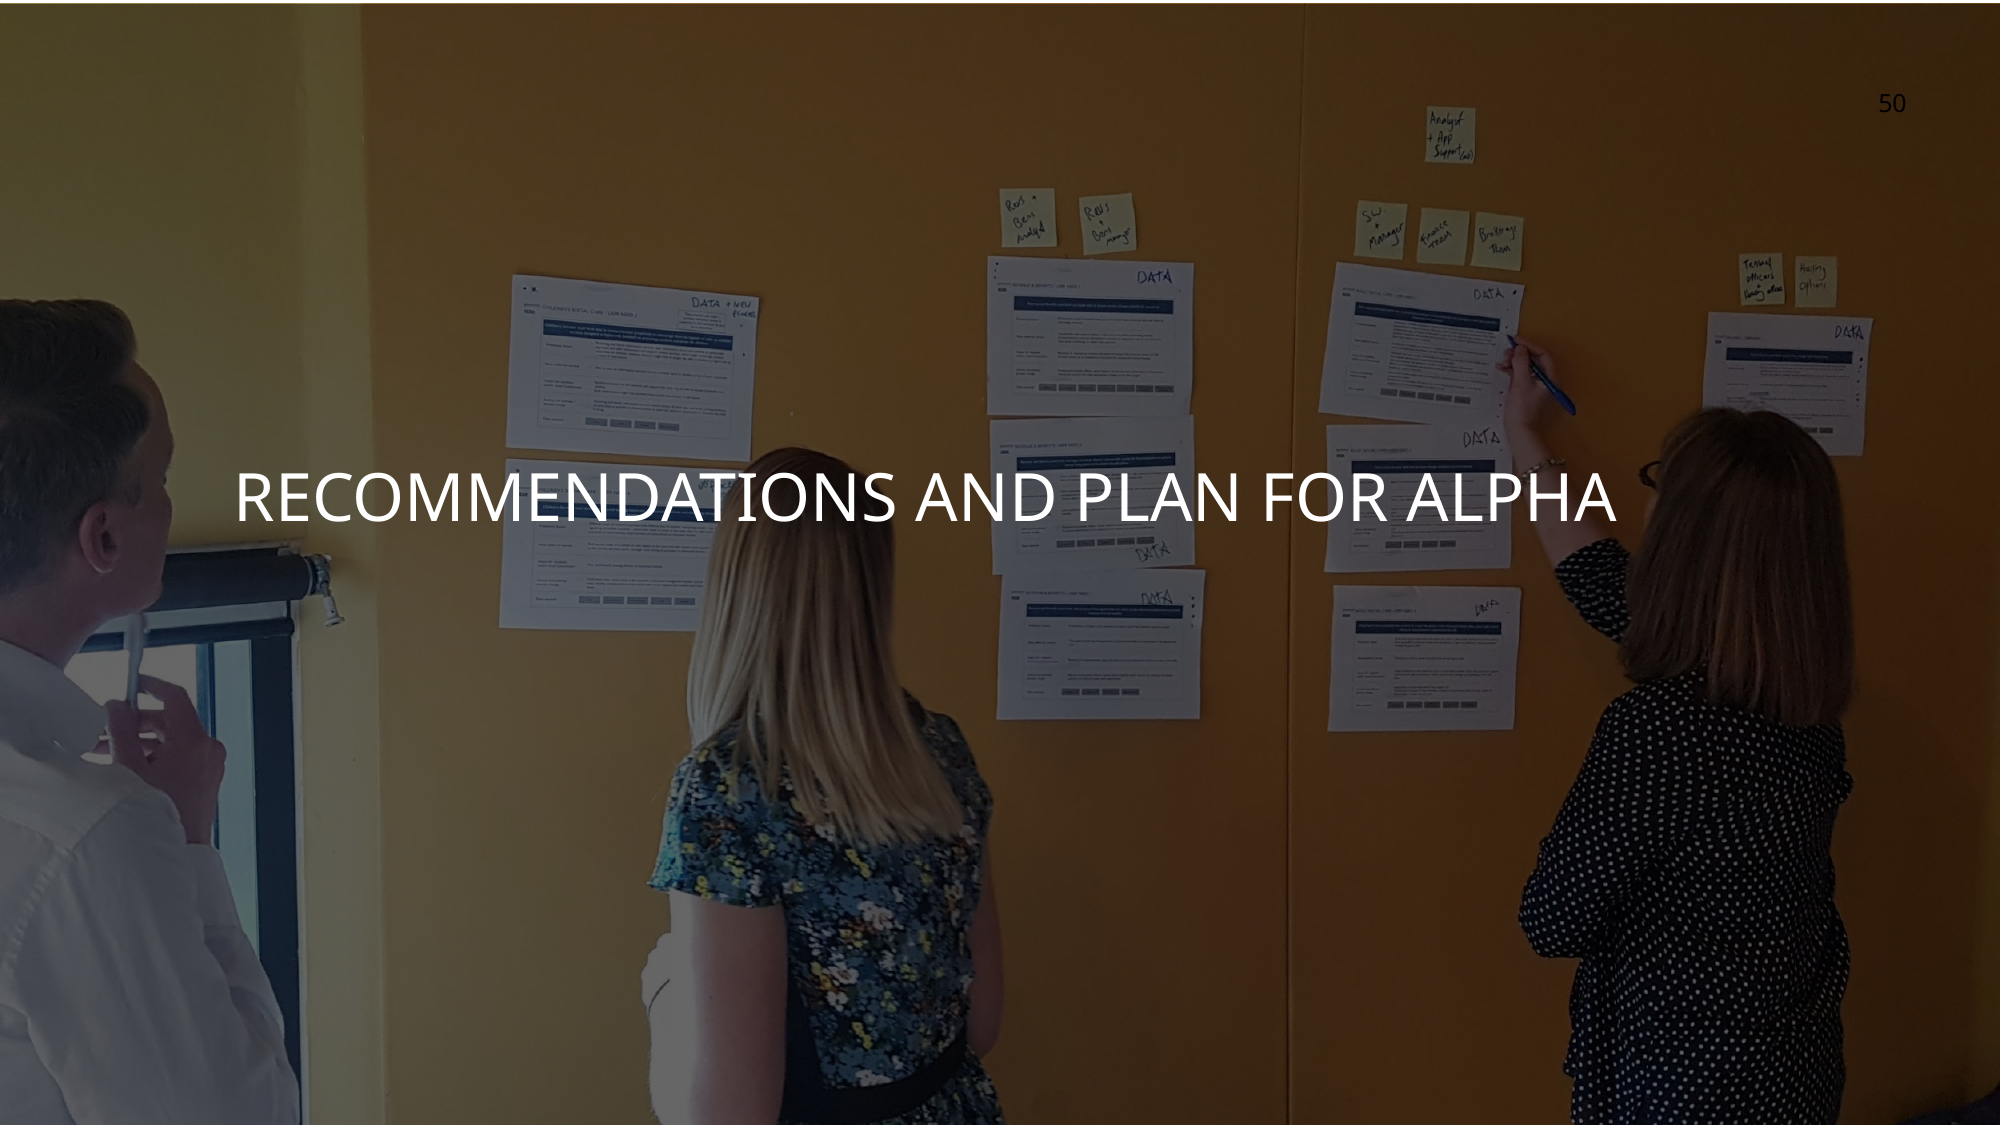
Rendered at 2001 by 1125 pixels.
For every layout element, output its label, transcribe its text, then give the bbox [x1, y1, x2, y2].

text_box RECOMMENDATIONS AND PLAN FOR ALPHA [233, 454, 1830, 632]
text_box [0, 3, 2000, 1125]
slide_number <number> [1850, 87, 1907, 148]
